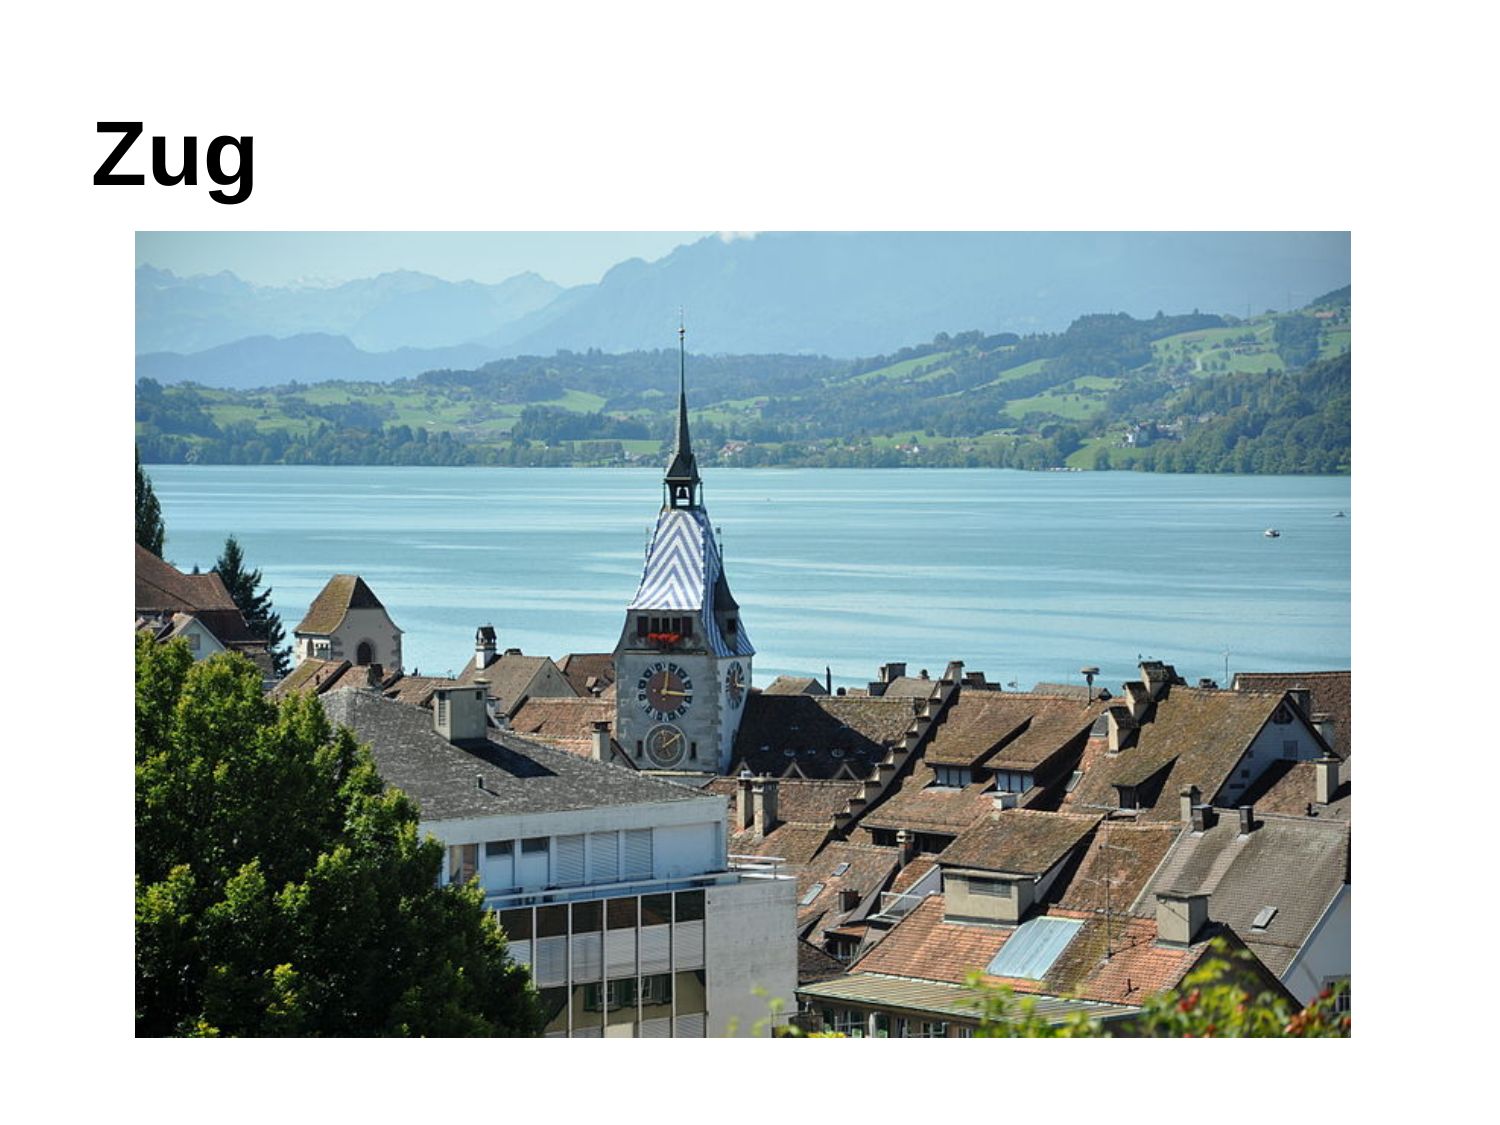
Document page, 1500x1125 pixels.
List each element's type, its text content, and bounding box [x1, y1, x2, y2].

picture [135, 243, 1351, 1039]
title Zug [76, 54, 1427, 243]
